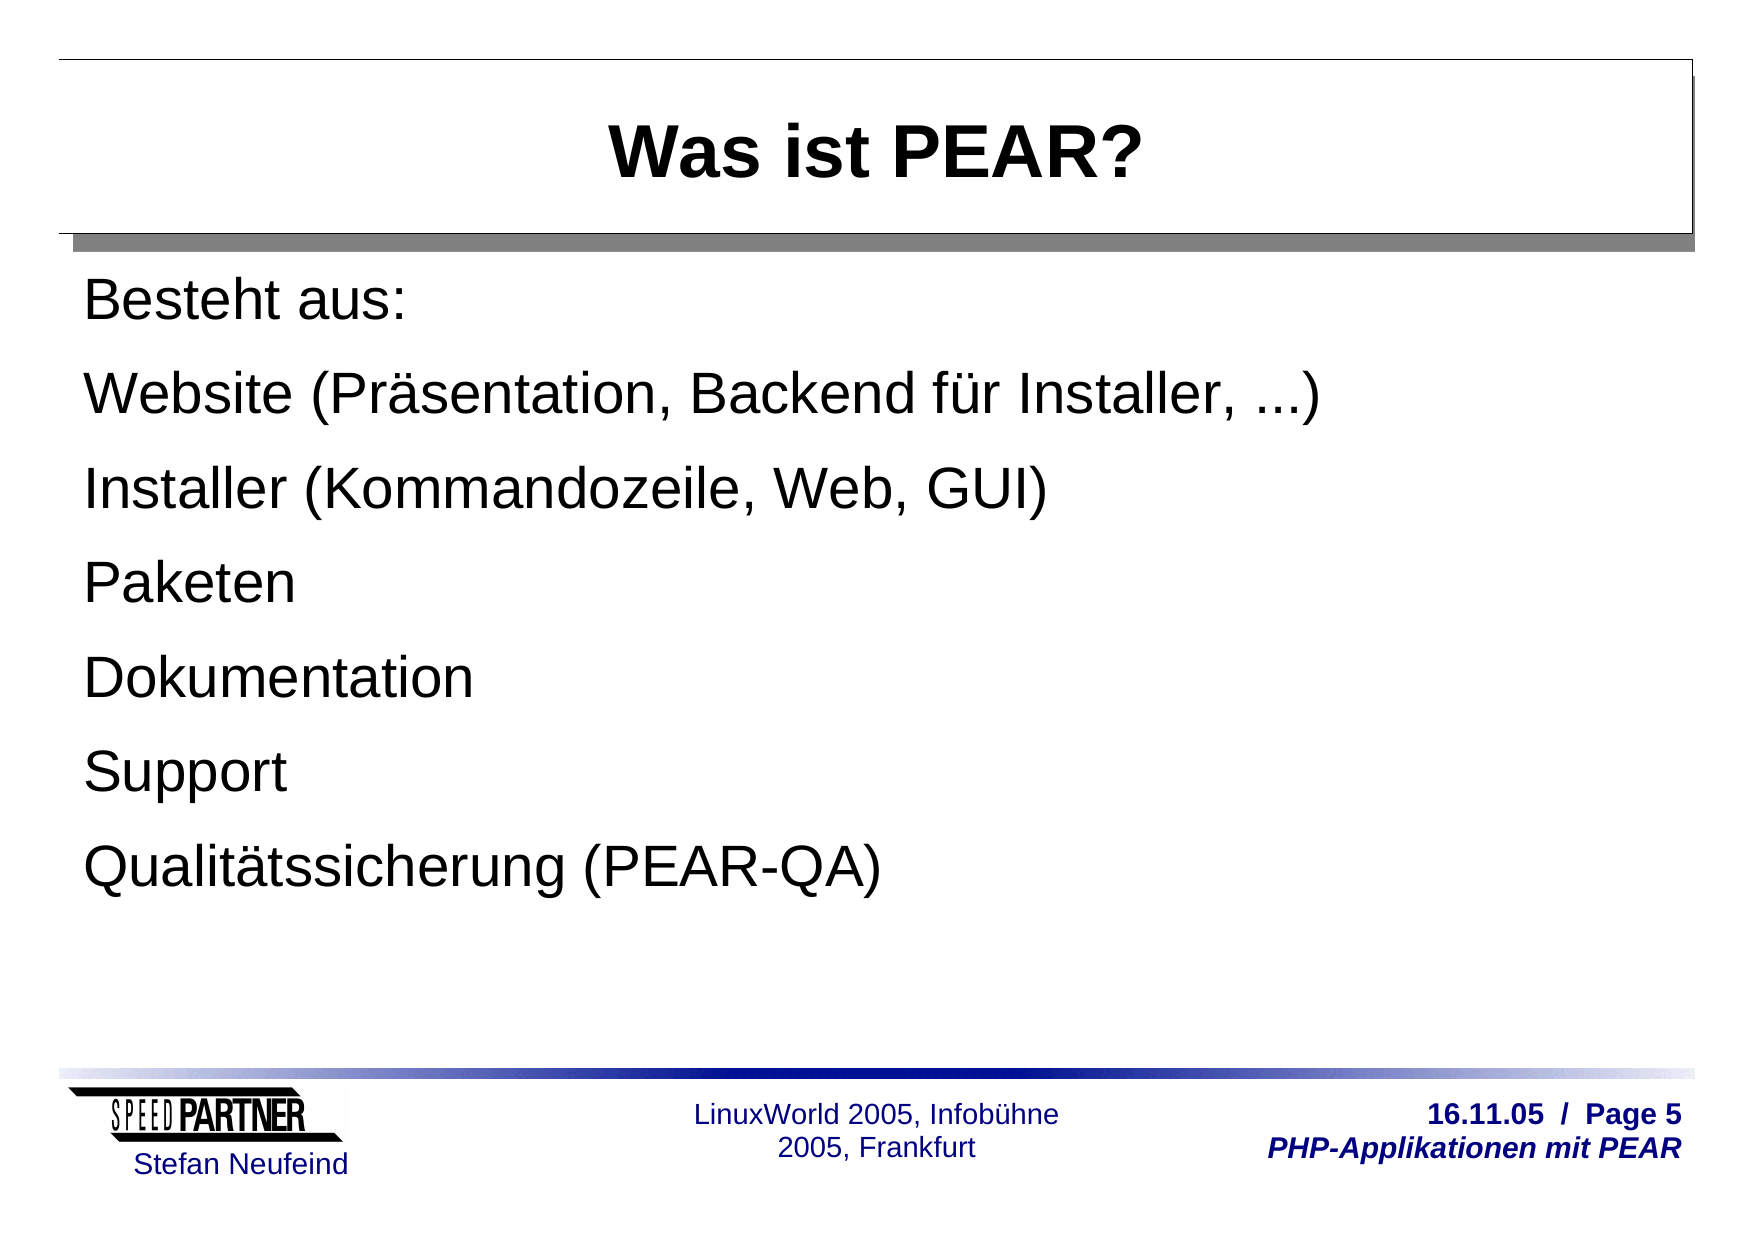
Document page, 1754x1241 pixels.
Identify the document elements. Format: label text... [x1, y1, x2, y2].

title Was ist PEAR? [59, 59, 1695, 244]
list Besteht aus: Website (Präsentation, Backend für Installer, ...) Installer (Kommandozeile, Web, GUI) Paketen Dokumentation Support Qualitätssicherung (PEAR-QA) [71, 266, 1695, 1049]
picture [64, 1082, 348, 1146]
picture [59, 1068, 1695, 1079]
